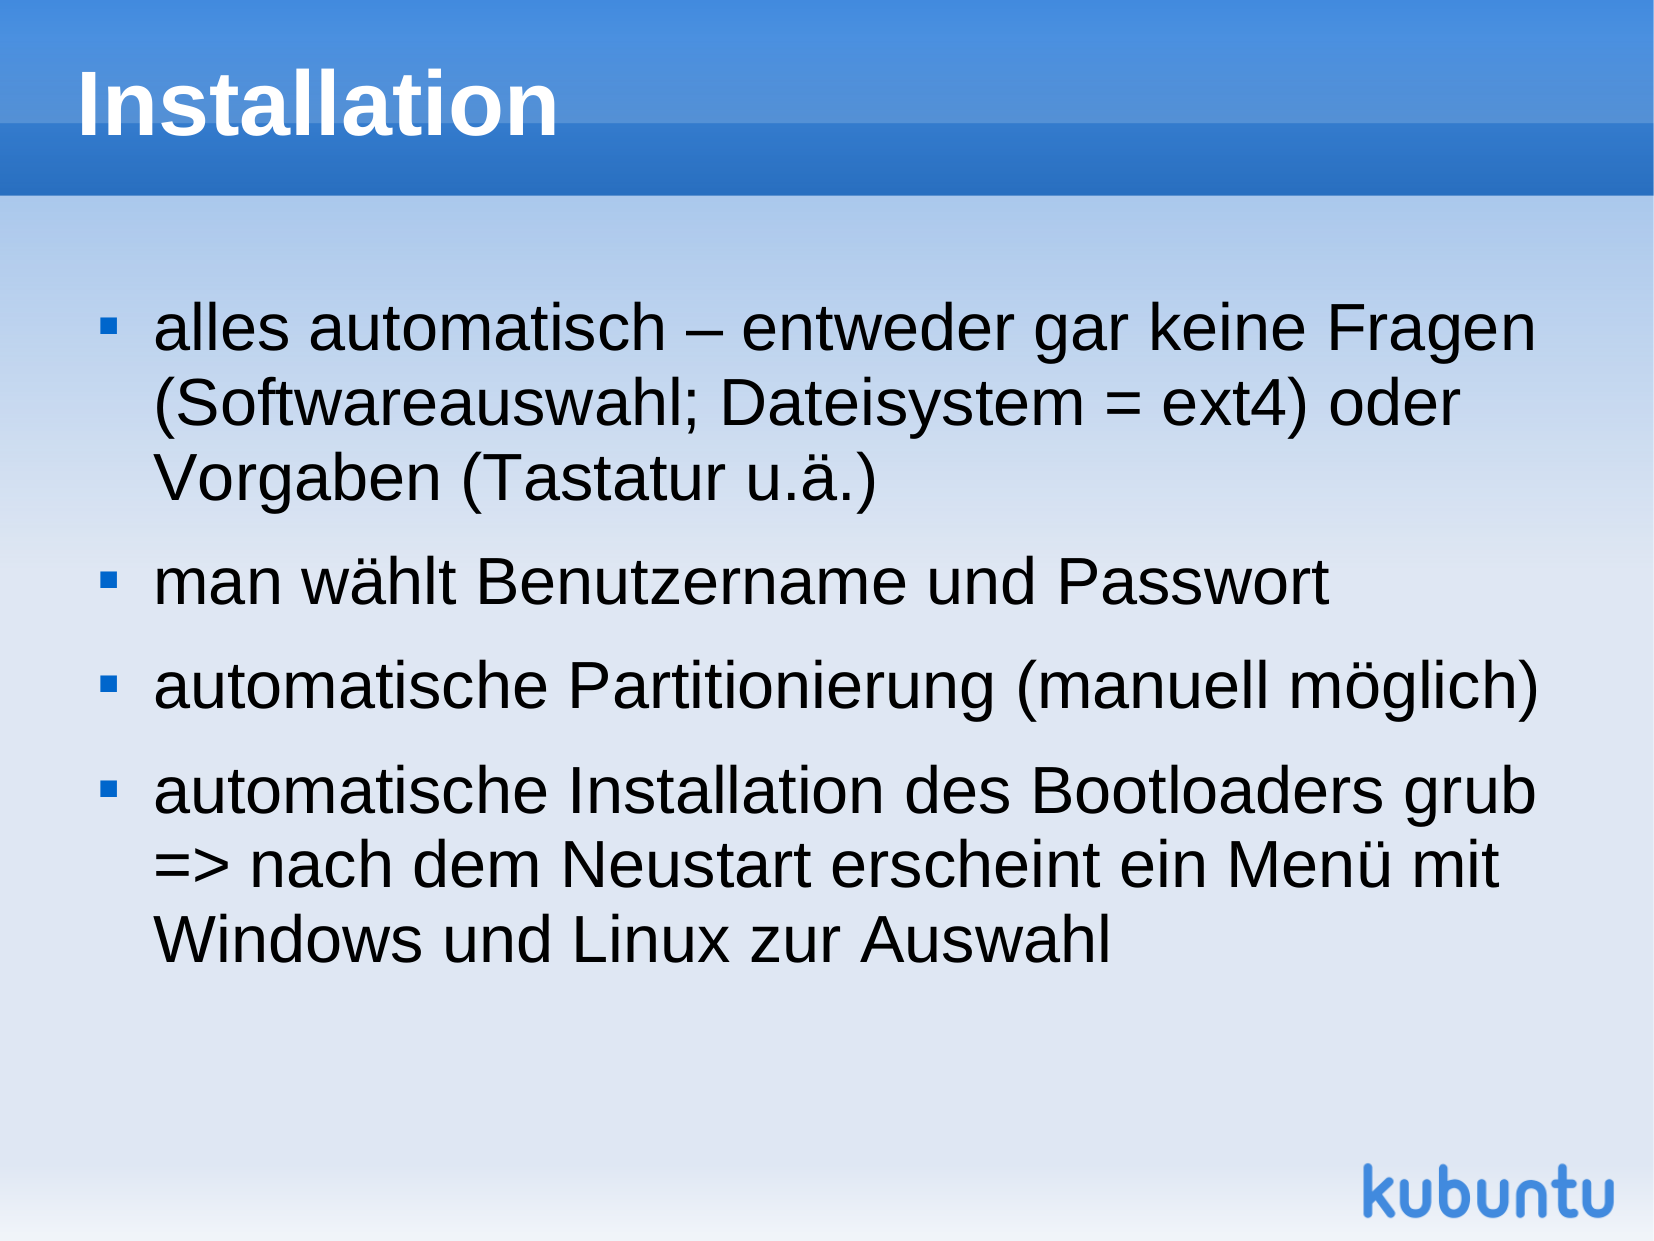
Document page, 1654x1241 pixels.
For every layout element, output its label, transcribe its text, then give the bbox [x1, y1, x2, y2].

picture [0, 0, 1654, 1241]
list alles automatisch – entweder gar keine Fragen (Softwareauswahl; Dateisystem = ext4) oder Vorgaben (Tastatur u.ä.) man wählt Benutzername und Passwort automatische Partitionierung (manuell möglich) automatische Installation des Bootloaders grub => nach dem Neustart erscheint ein Menü mit Windows und Linux zur Auswahl [82, 290, 1571, 1109]
title Installation [76, 0, 1565, 208]
